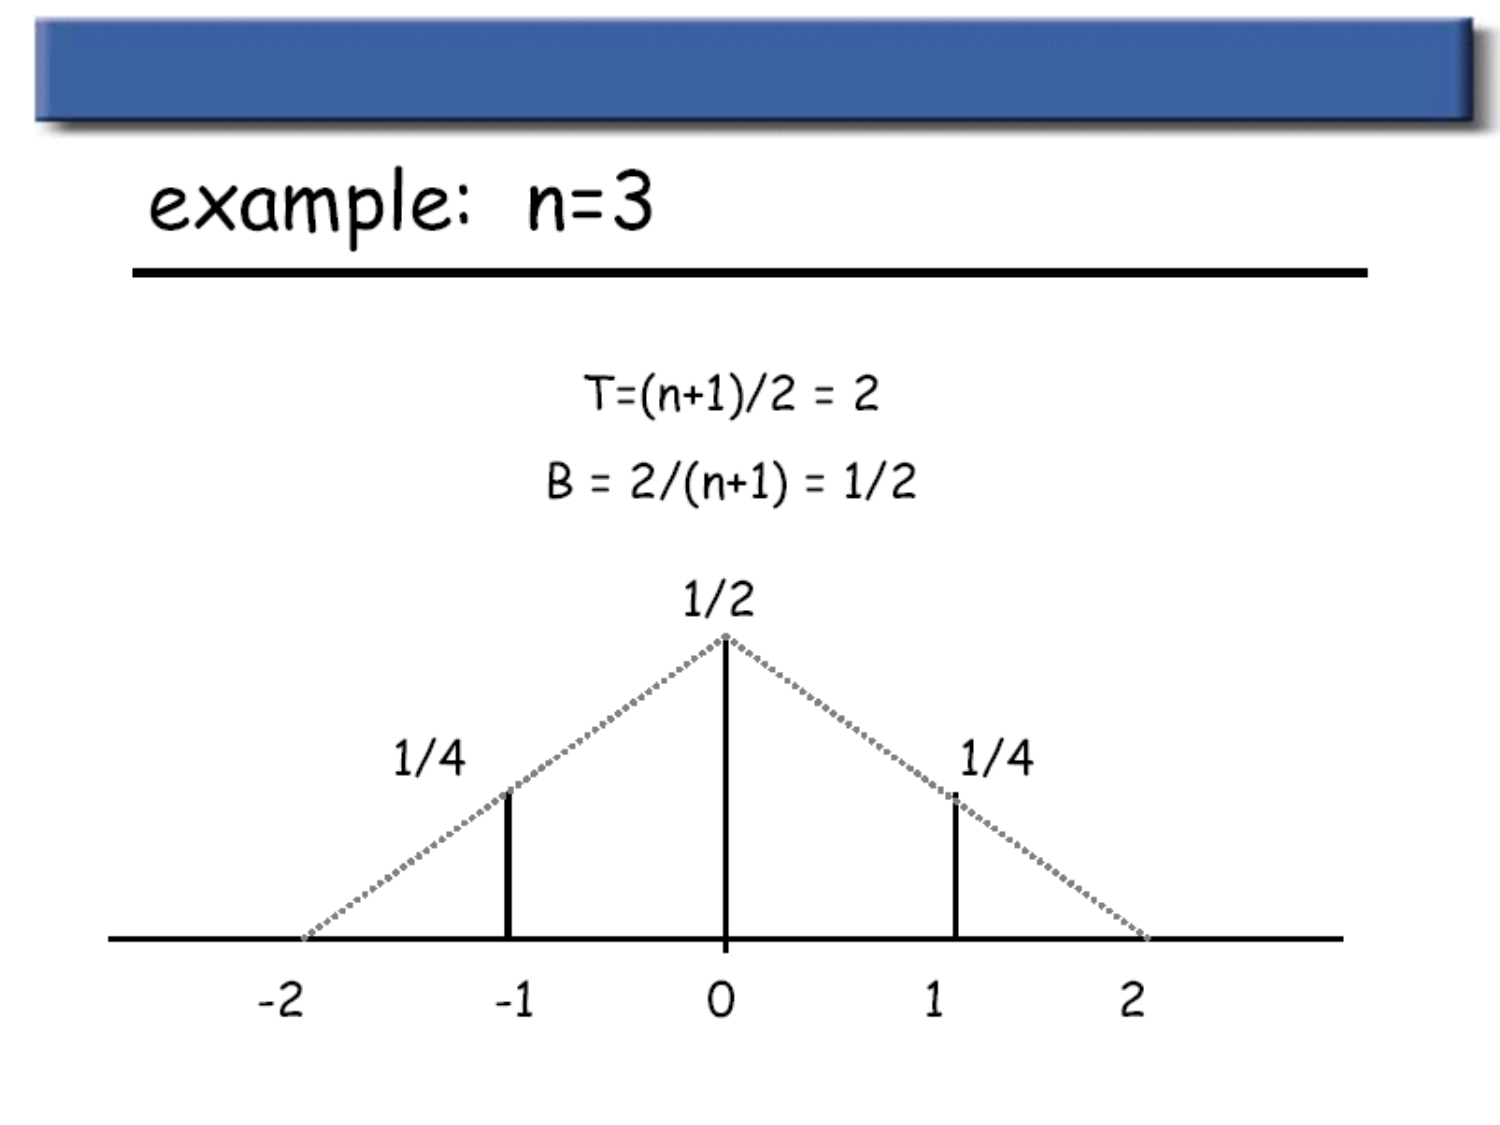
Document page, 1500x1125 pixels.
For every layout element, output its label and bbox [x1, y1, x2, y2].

picture [88, 160, 1400, 1092]
picture [33, 14, 1500, 141]
